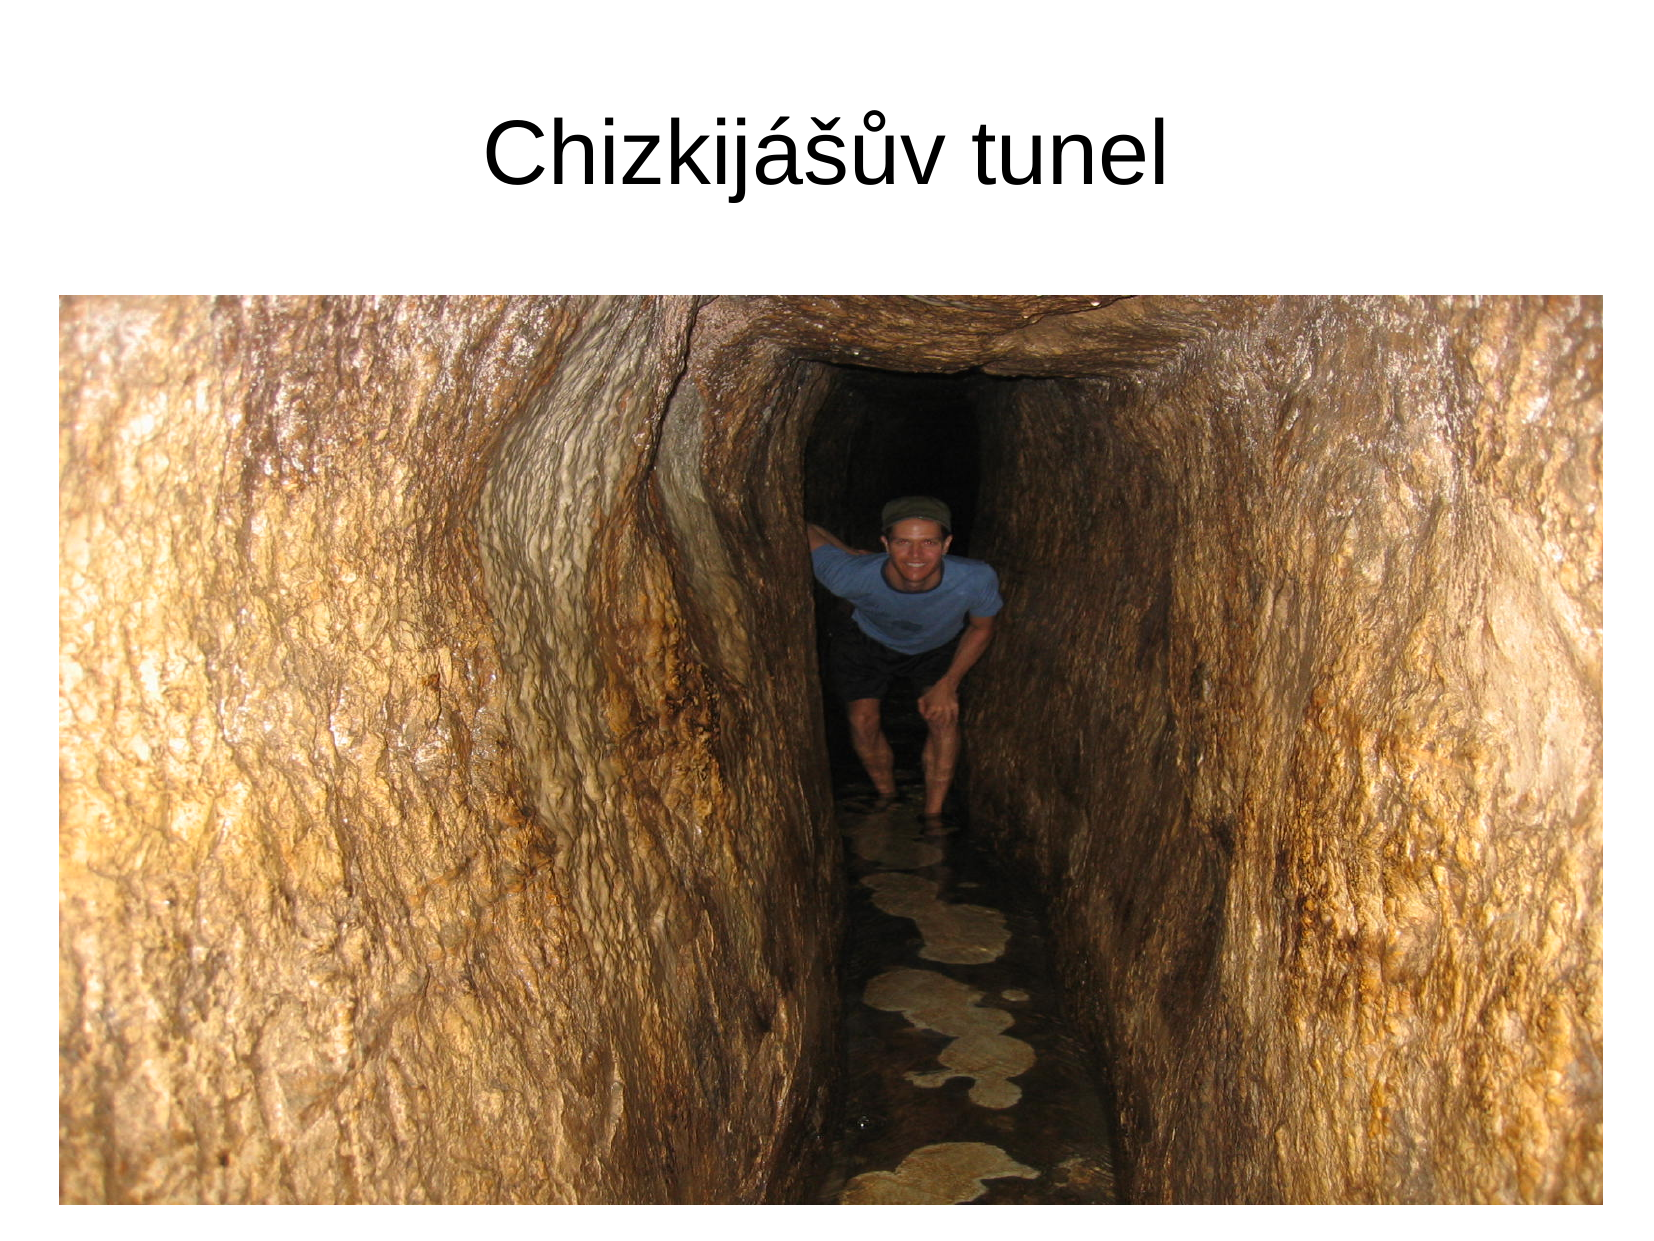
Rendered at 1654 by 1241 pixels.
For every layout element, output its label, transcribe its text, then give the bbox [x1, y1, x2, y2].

title Chizkijášův tunel [82, 49, 1571, 257]
picture [59, 295, 1603, 1205]
